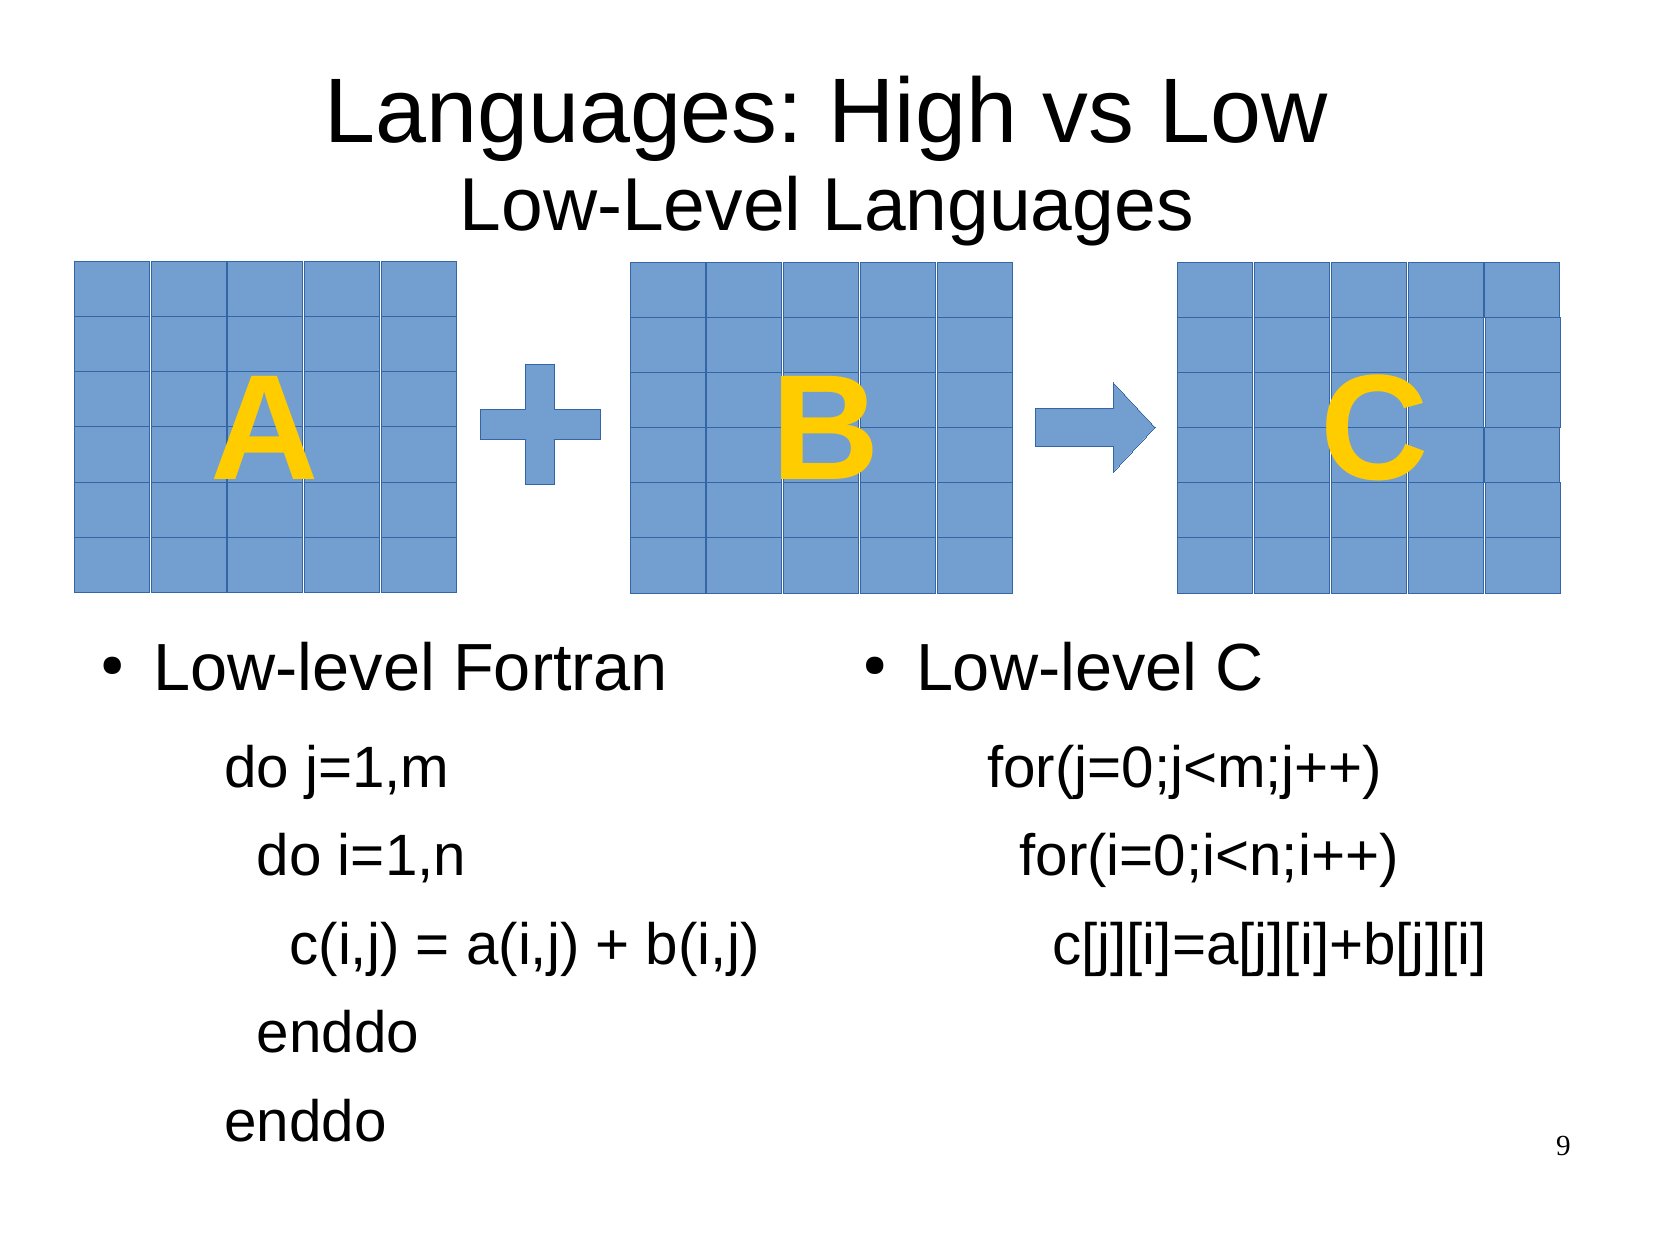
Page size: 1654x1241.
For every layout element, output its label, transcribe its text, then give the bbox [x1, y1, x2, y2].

title Languages: High vs Low Low-Level Languages [82, 49, 1571, 257]
text_box [151, 533, 303, 593]
text_box B [675, 270, 976, 586]
list Low-level Fortran do j=1,m do i=1,n c(i,j) = a(i,j) + b(i,j) enddo enddo [82, 630, 809, 1217]
text_box [1254, 262, 1330, 332]
text_box [304, 261, 380, 326]
text_box [1331, 262, 1407, 276]
text_box [480, 364, 601, 485]
text_box [381, 261, 457, 593]
text_box [783, 262, 859, 276]
text_box [1177, 262, 1253, 594]
text_box [860, 535, 936, 594]
text_box [937, 262, 1013, 594]
text_box [1331, 579, 1407, 594]
text_box [151, 261, 303, 322]
text_box [1254, 524, 1330, 594]
text_box C [1224, 270, 1525, 586]
text_box [1408, 262, 1561, 594]
text_box [304, 529, 380, 593]
list Low-level C for(j=0;j<m;j++) for(i=0;i<n;i++) c[j][i]=a[j][i]+b[j][i] [845, 630, 1572, 1217]
text_box [630, 262, 782, 594]
text_box [74, 261, 150, 593]
text_box A [114, 270, 415, 586]
text_box [1035, 382, 1156, 473]
text_box [860, 262, 936, 320]
text_box [1408, 537, 1484, 594]
text_box [783, 580, 859, 594]
